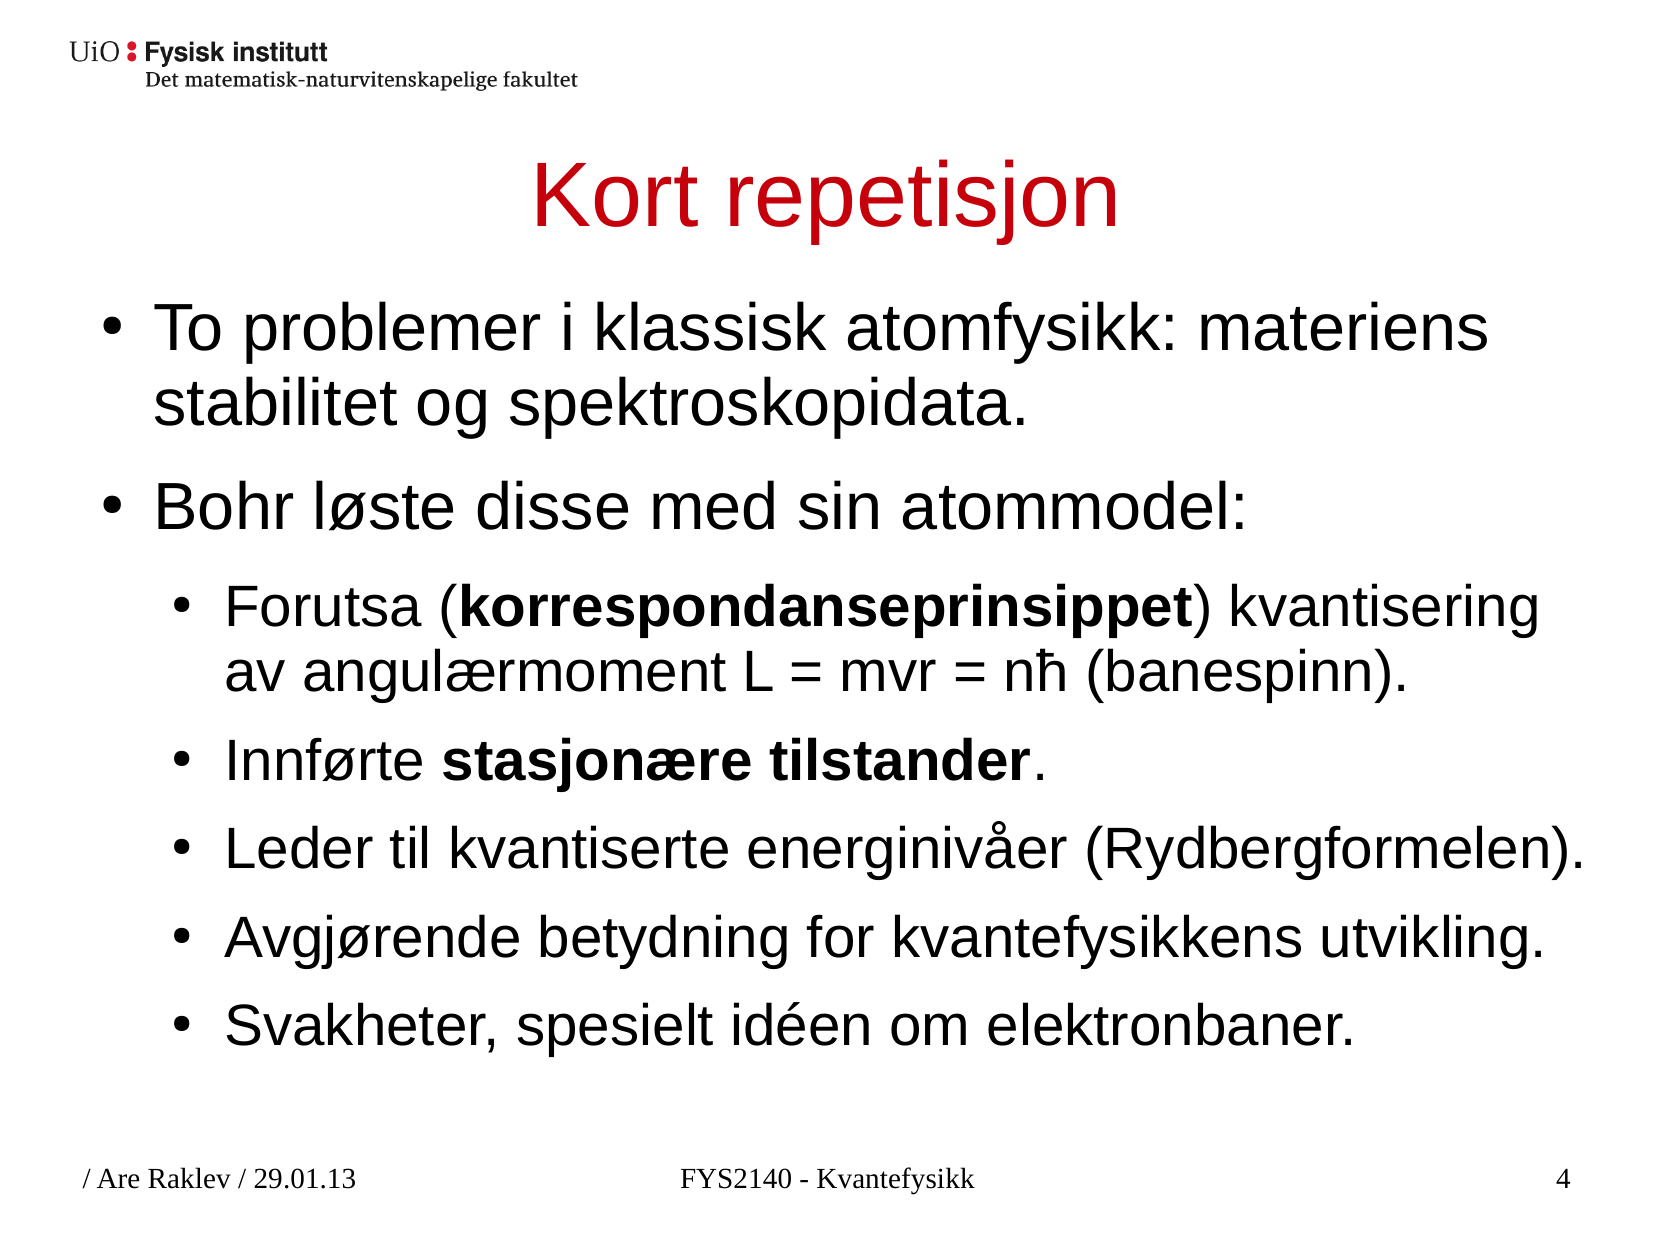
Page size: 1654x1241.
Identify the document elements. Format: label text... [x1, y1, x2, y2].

picture [68, 37, 581, 93]
title Kort repetisjon [82, 90, 1571, 290]
list To problemer i klassisk atomfysikk: materiens stabilitet og spektroskopidata. Bohr løste disse med sin atommodel: Forutsa (korrespondanseprinsippet) kvantisering av angulærmoment L = mvr = nħ (banespinn). Innførte stasjonære tilstander. Leder til kvantiserte energinivåer (Rydbergformelen). Avgjørende betydning for kvantefysikkens utvikling. Svakheter, spesielt idéen om elektronbaner. [82, 290, 1613, 1094]
